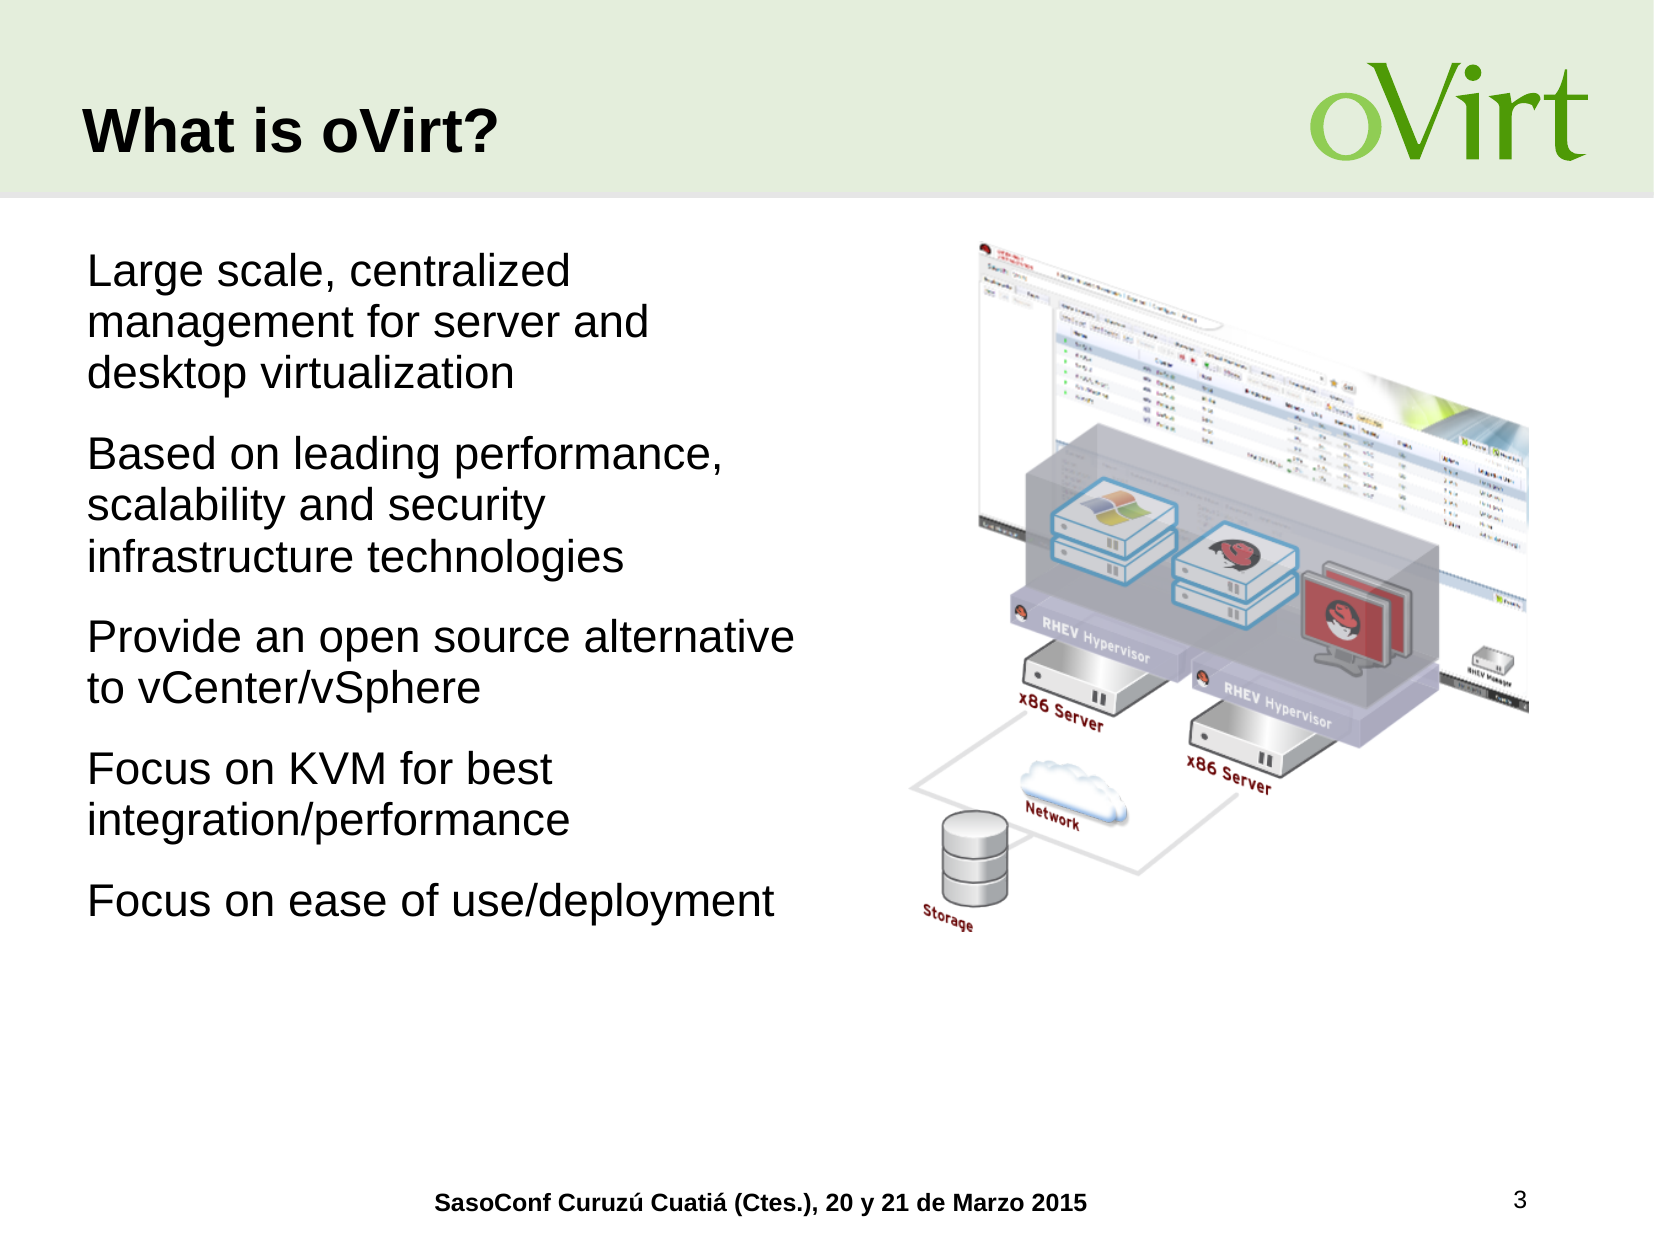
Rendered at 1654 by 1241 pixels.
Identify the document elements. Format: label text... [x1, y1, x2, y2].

title What is oVirt? [82, 37, 1571, 226]
picture [878, 241, 1560, 932]
list Large scale, centralized management for server and desktop virtualization Based on leading performance, scalability and security infrastructure technologies Provide an open source alternative to vCenter/vSphere Focus on KVM for best integration/performance Focus on ease of use/deployment [86, 244, 814, 1039]
